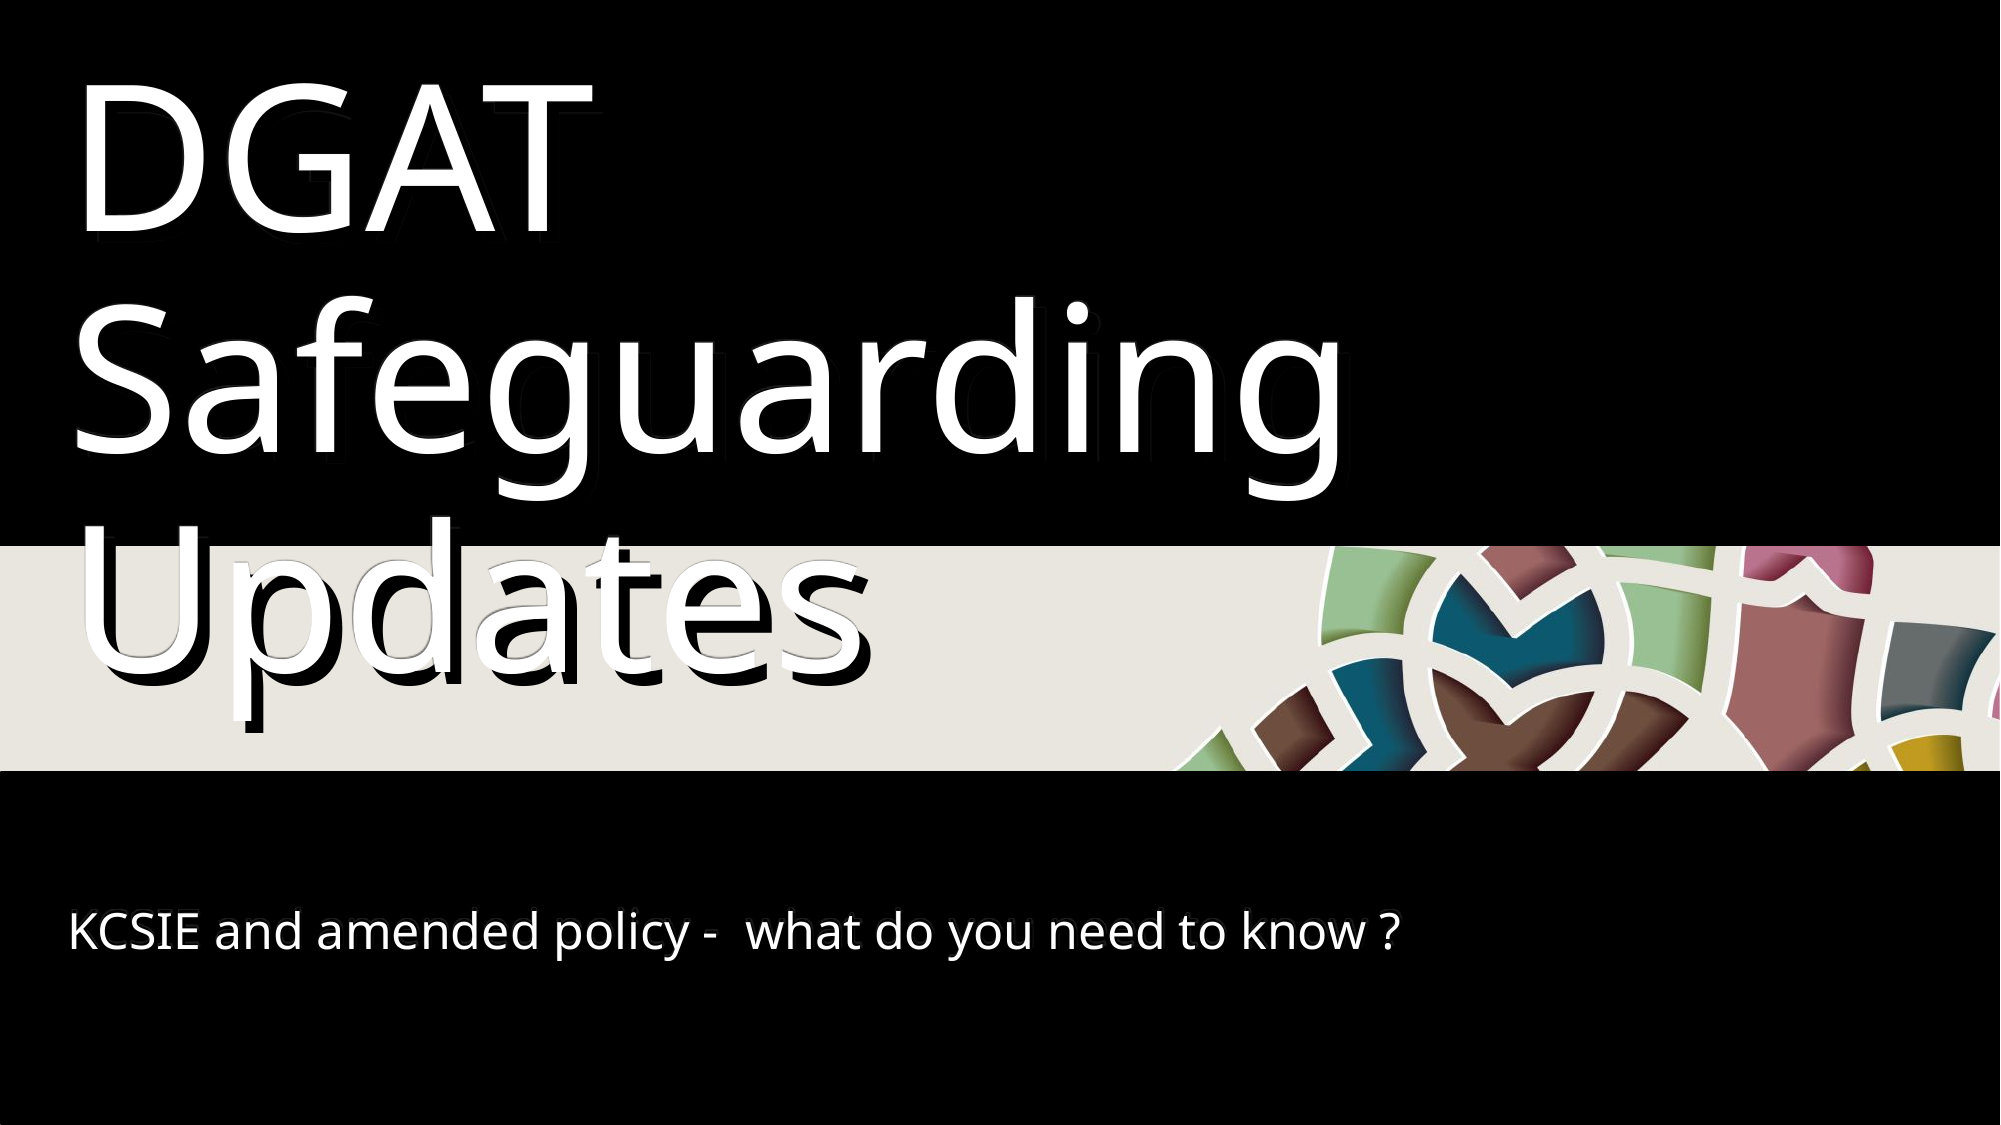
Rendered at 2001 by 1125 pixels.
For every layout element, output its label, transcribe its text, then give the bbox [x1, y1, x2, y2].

title DGAT Safeguarding Updates [52, 47, 1948, 747]
picture [0, 545, 2000, 772]
subtitle KCSIE and amended policy - what do you need to know ? [52, 773, 1798, 967]
text_box [0, 0, 2000, 545]
text_box [0, 772, 2000, 1125]
